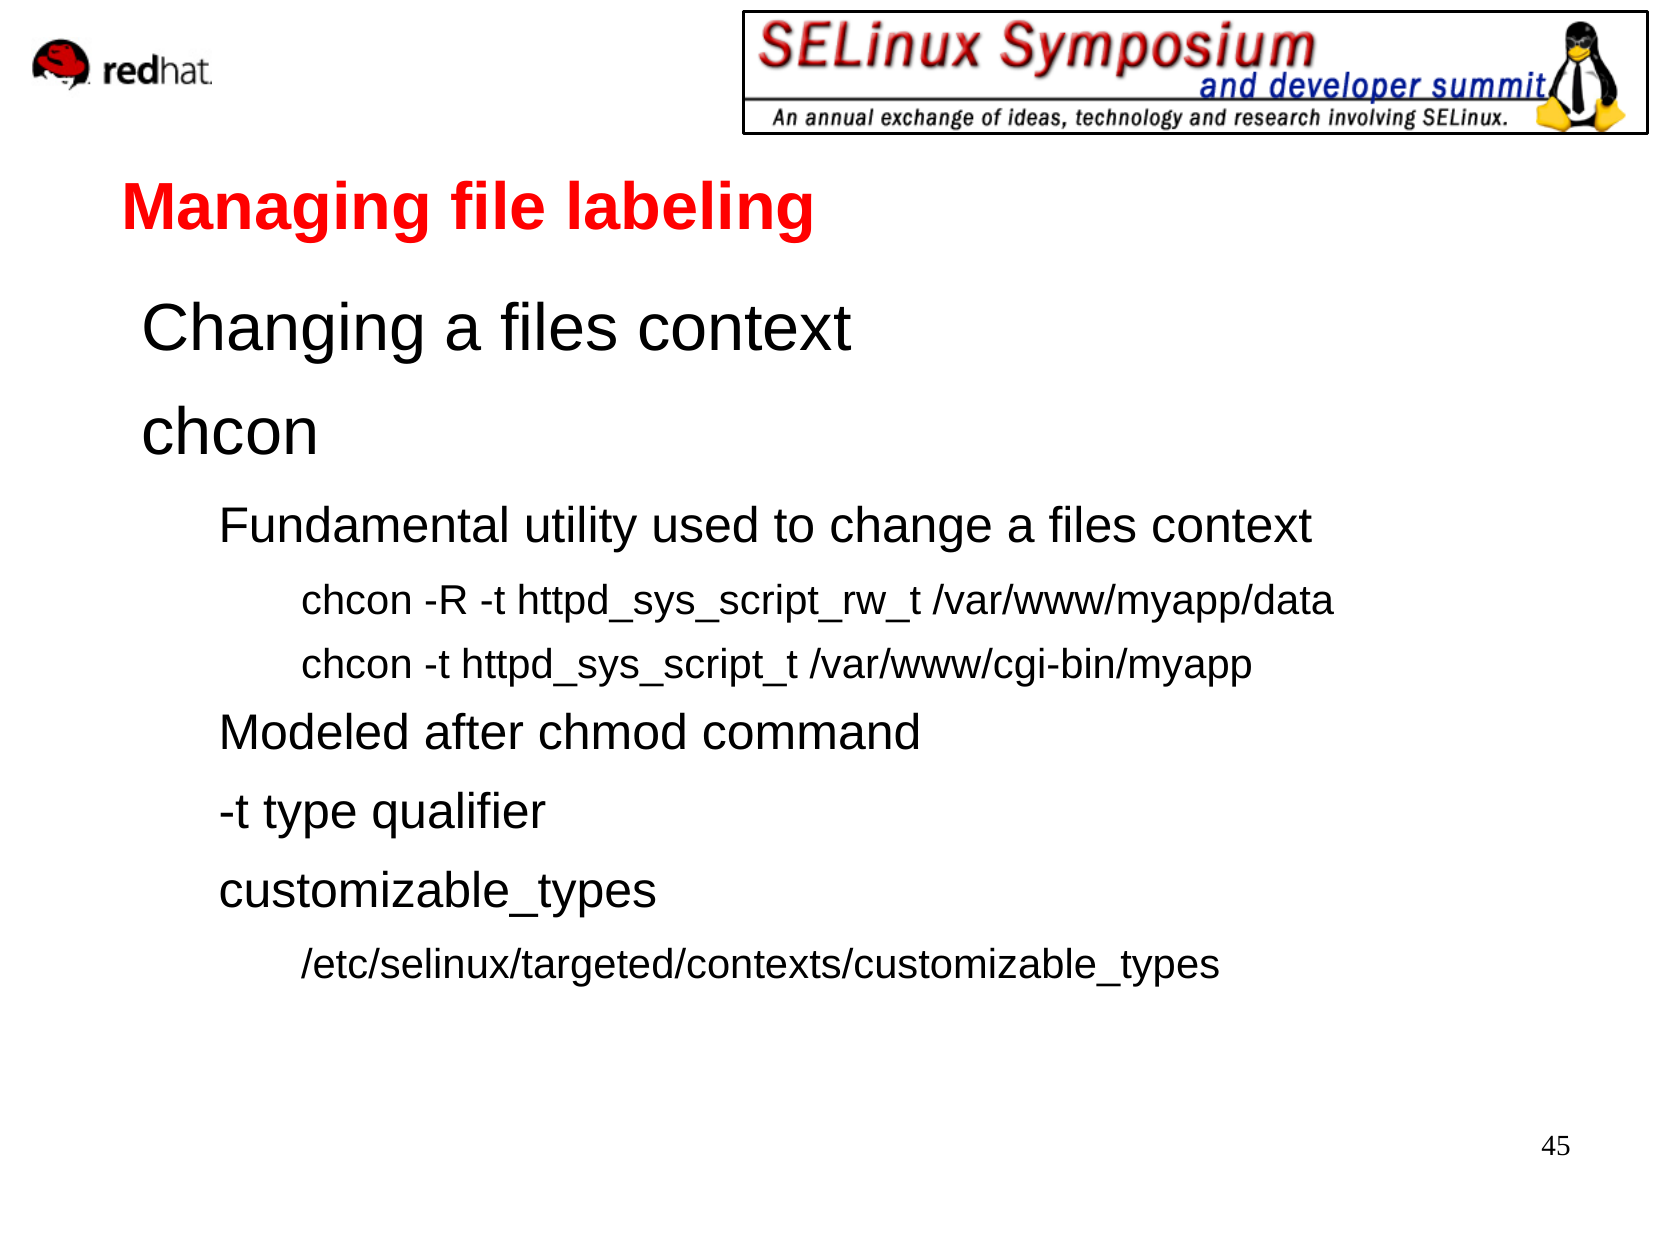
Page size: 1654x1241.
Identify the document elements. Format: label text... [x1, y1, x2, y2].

picture [745, 13, 1646, 132]
list Changing a files context chcon Fundamental utility used to change a files context chcon -R -t httpd_sys_script_rw_t /var/www/myapp/data chcon -t httpd_sys_script_t /var/www/cgi-bin/myapp Modeled after chmod command -t type qualifier customizable_types /etc/selinux/targeted/contexts/customizable_types [124, 289, 1537, 1158]
picture [31, 37, 212, 98]
title Managing file labeling [121, 102, 1534, 310]
